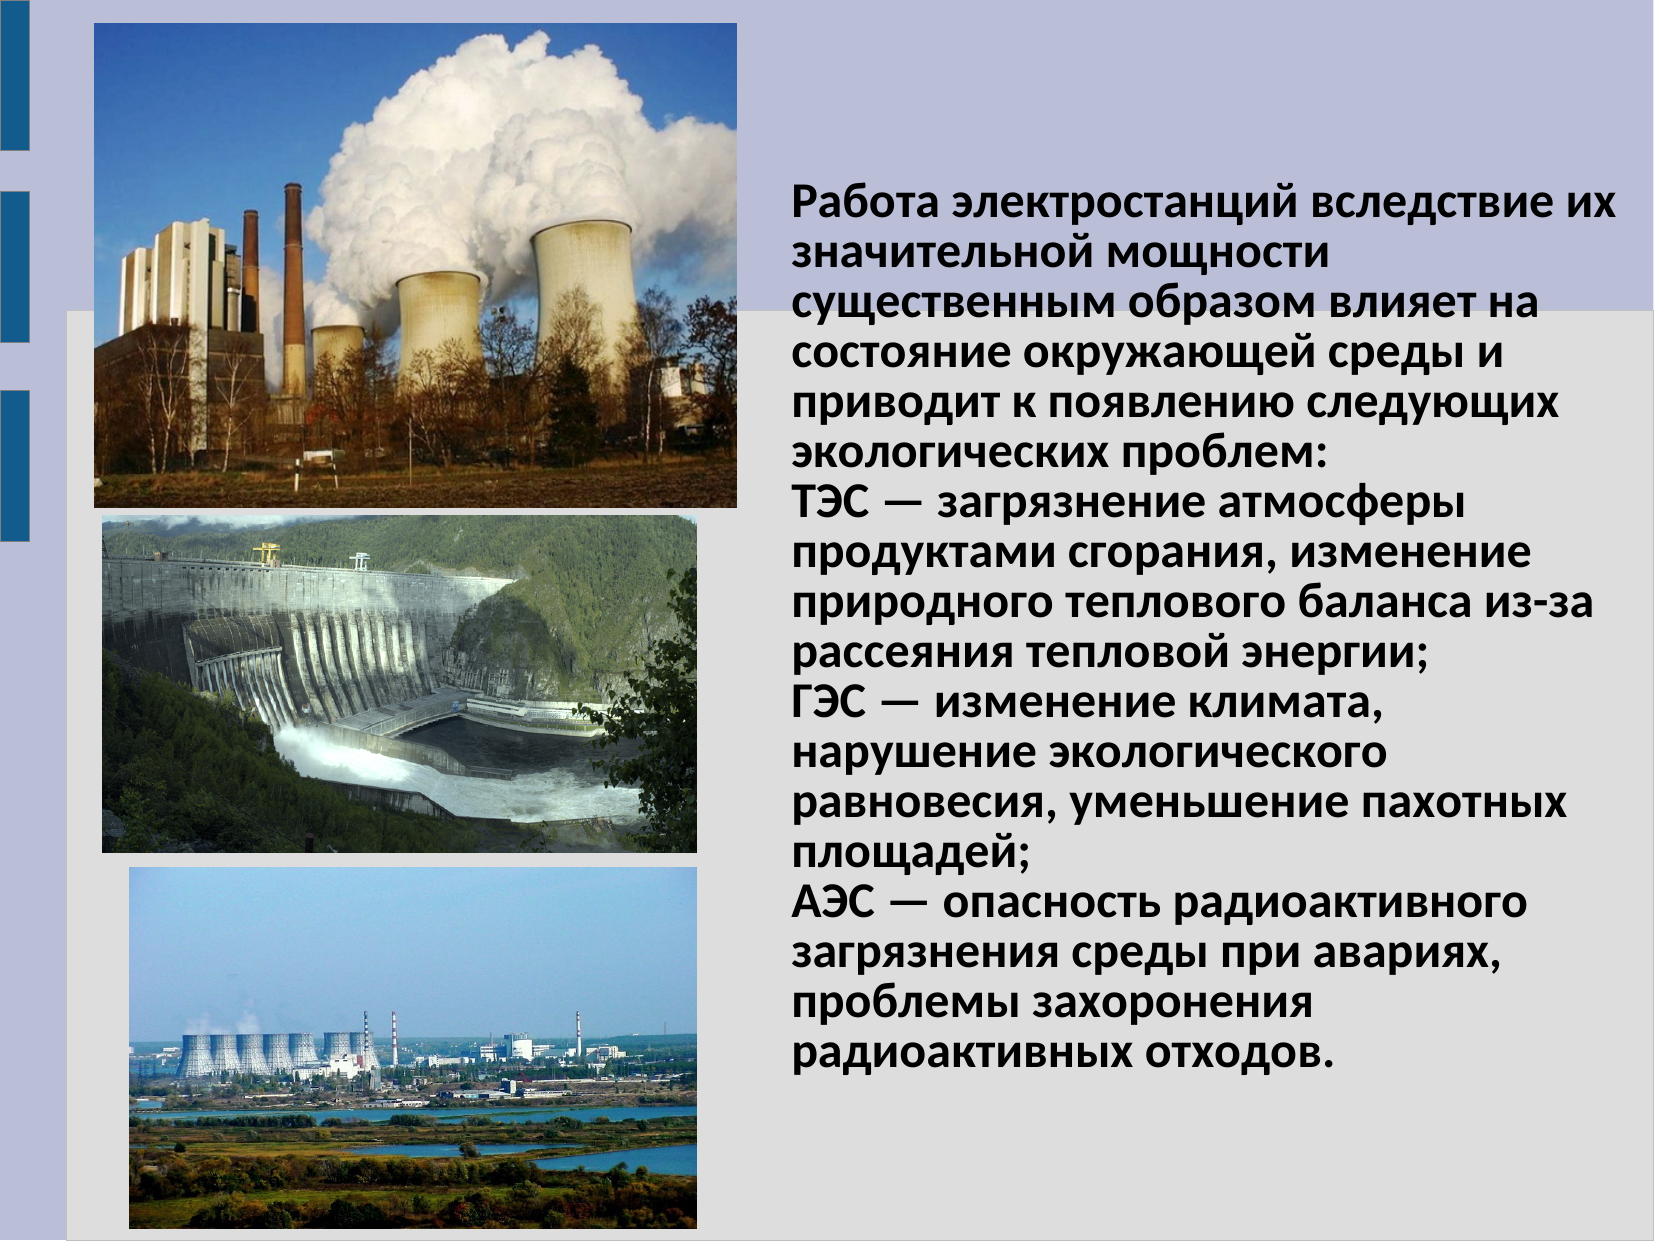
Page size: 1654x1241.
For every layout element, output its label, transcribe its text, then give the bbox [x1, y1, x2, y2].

picture [129, 867, 697, 1229]
picture [102, 515, 697, 853]
picture [94, 23, 737, 508]
title Работа электростанций вследствие их значительной мощности существенным образом влияет на состояние окружающей среды и приводит к появлению следующих экологических проблем: ТЭС — загрязнение атмосферы продуктами сгорания, изменение природного теплового баланса из-за рассеяния тепловой энергии; ГЭС — изменение климата, нарушение экологического равновесия, уменьшение пахотных площадей; АЭС — опасность радиоактивного загрязнения среды при авариях, проблемы захоронения радиоактивных отходов. [791, 74, 1619, 1185]
